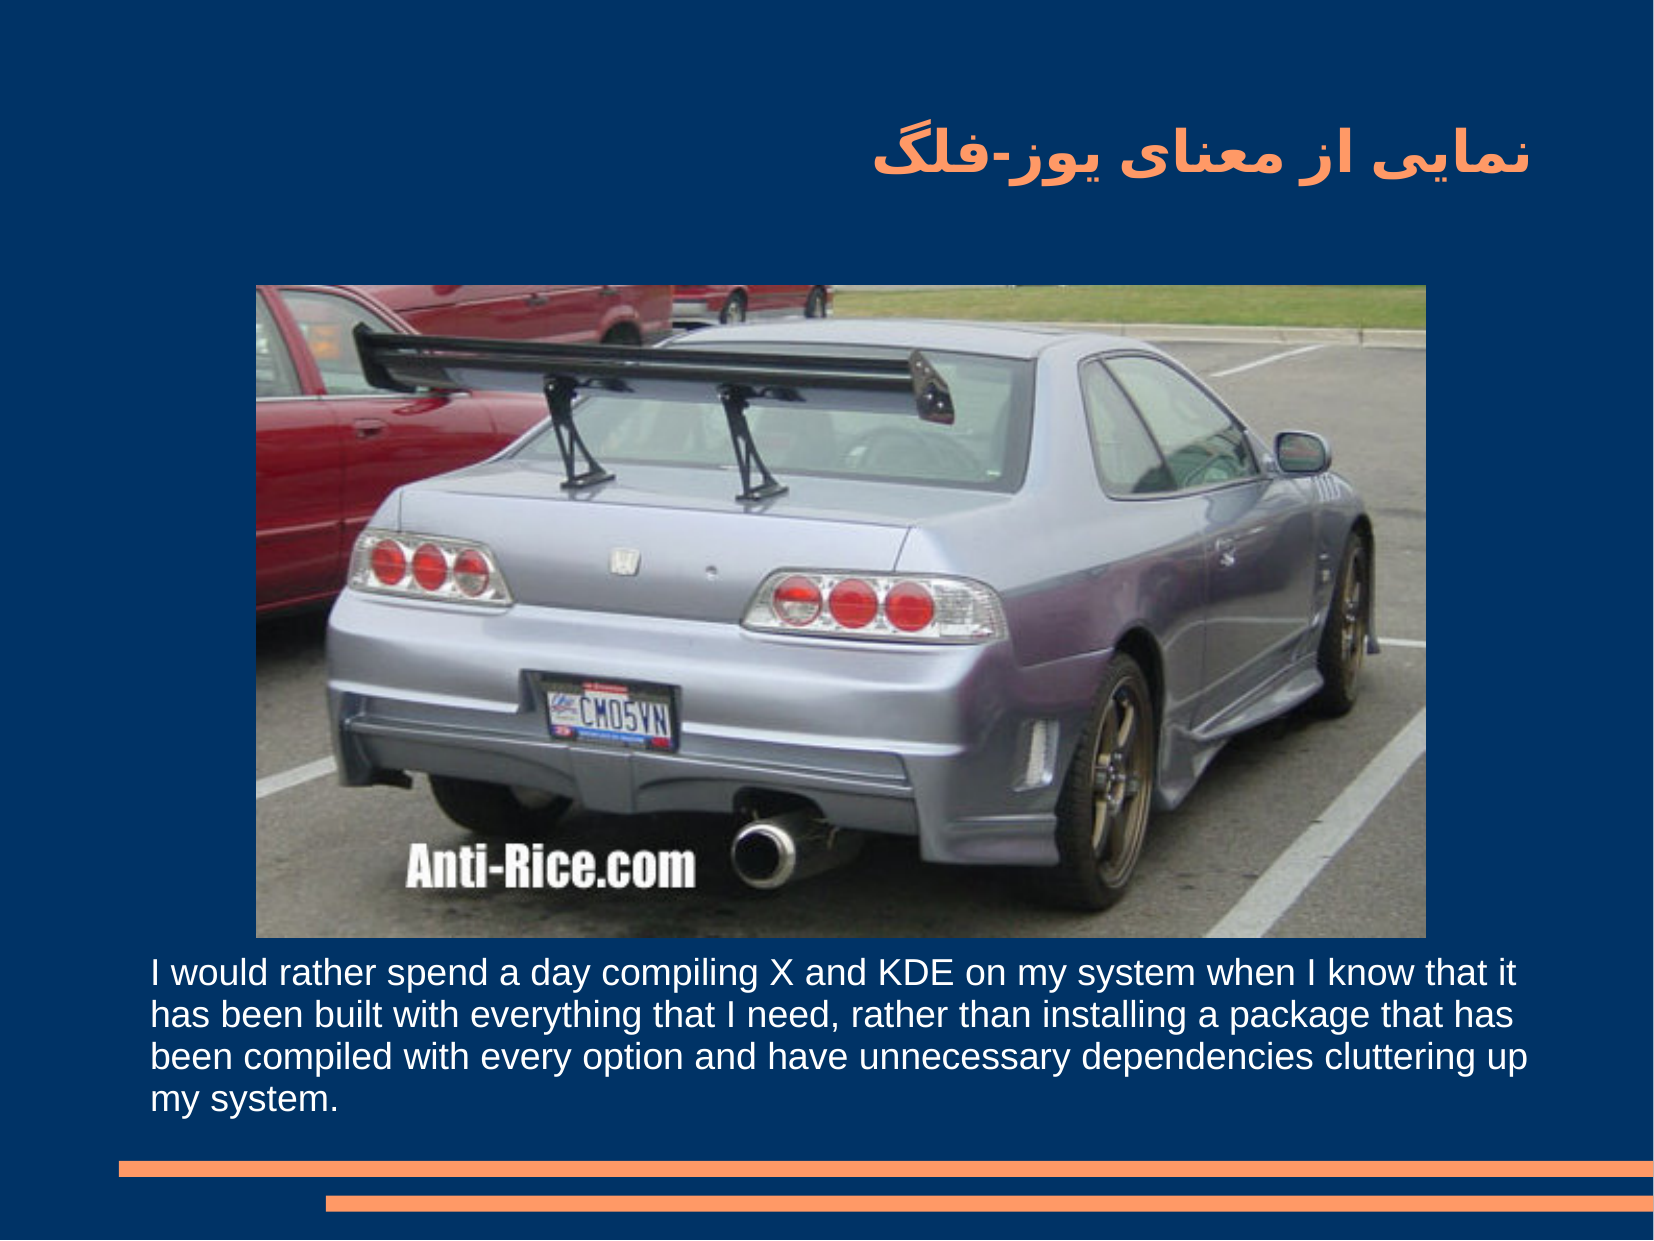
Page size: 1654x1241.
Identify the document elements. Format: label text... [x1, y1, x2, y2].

title نمایی از معنای یوز-فلگ [121, 46, 1534, 254]
text_box I would rather spend a day compiling X and KDE on my system when I know that it has been built with everything that I need, rather than installing a package that has been compiled with every option and have unnecessary dependencies cluttering up my system. [150, 951, 1538, 1126]
picture [256, 285, 1426, 938]
